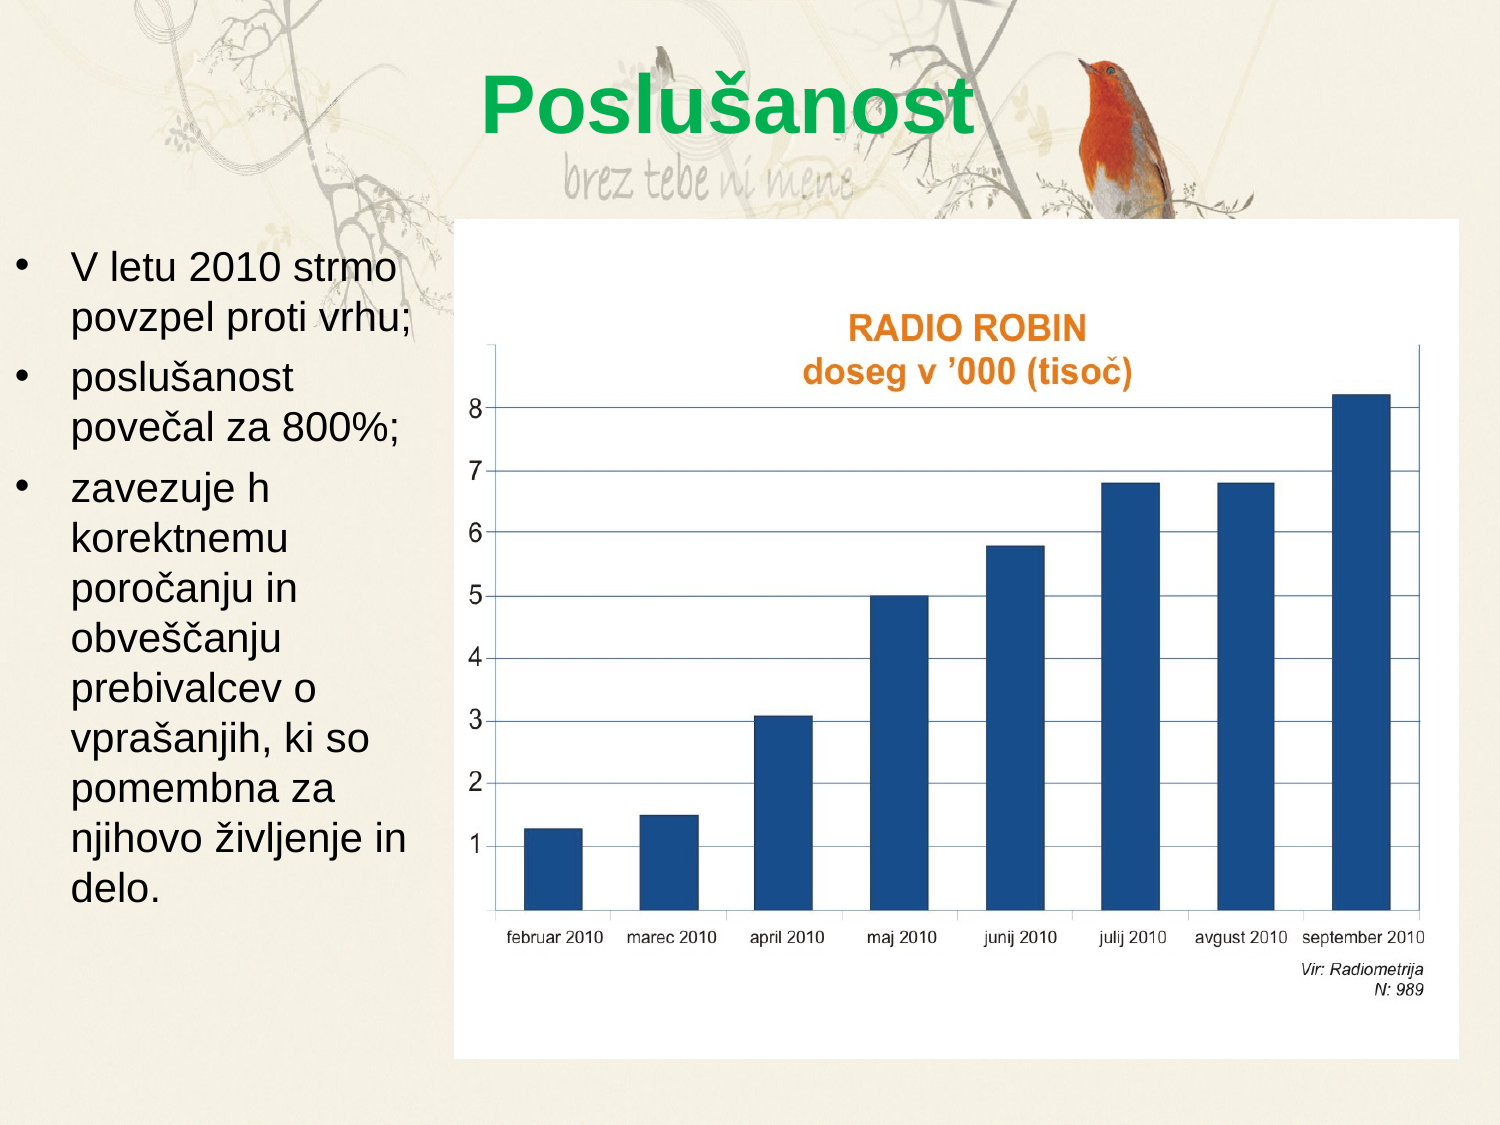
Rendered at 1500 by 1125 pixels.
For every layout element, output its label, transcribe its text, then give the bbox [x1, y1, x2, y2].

list V letu 2010 strmo povzpel proti vrhu; poslušanost povečal za 800%; zavezuje h korektnemu poročanju in obveščanju prebivalcev o vprašanjih, ki so pomembna za njihovo življenje in delo. [0, 196, 461, 1065]
picture [0, 0, 1500, 1125]
title Poslušanost [53, 42, 1404, 219]
